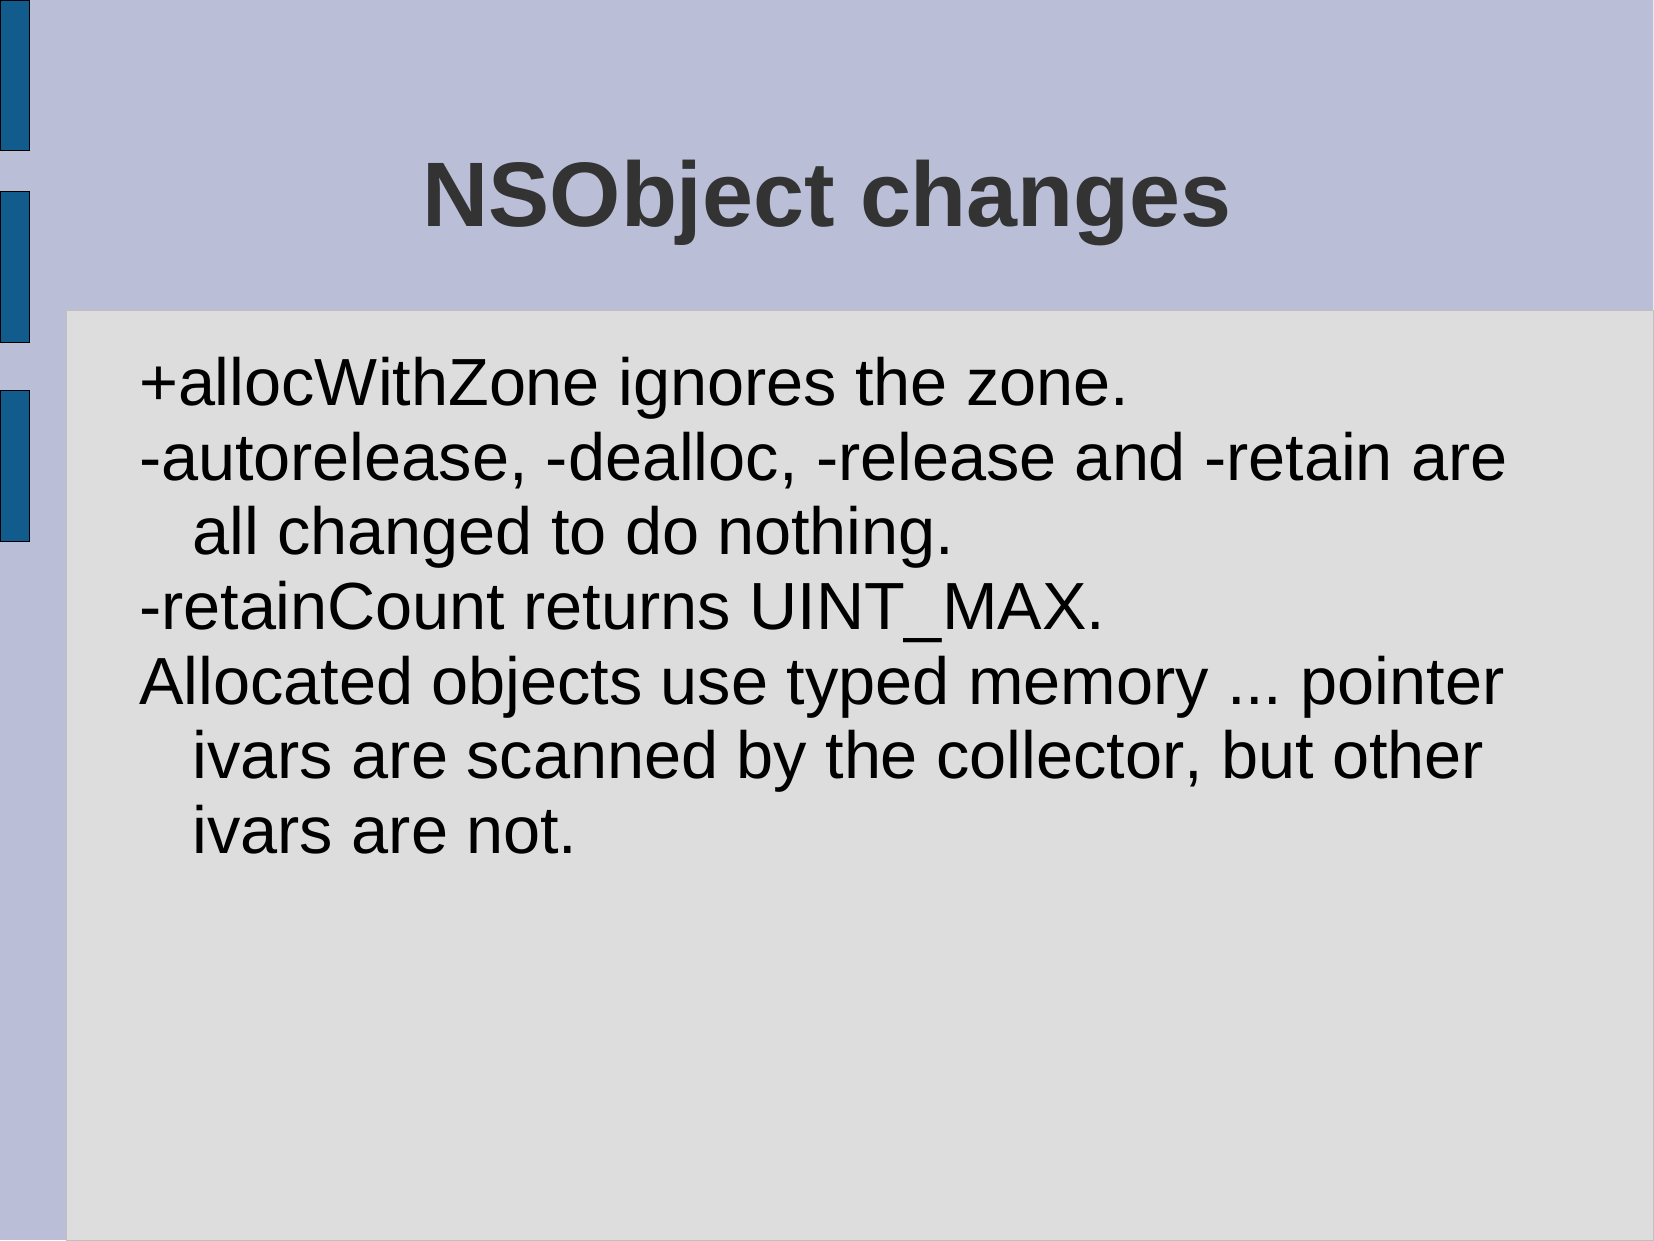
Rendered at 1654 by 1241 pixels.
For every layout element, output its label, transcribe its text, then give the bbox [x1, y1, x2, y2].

title NSObject changes [121, 91, 1534, 299]
list +allocWithZone ignores the zone. -autorelease, -dealloc, -release and -retain are all changed to do nothing. -retainCount returns UINT_MAX. Allocated objects use typed memory ... pointer ivars are scanned by the collector, but other ivars are not. [121, 344, 1534, 1127]
